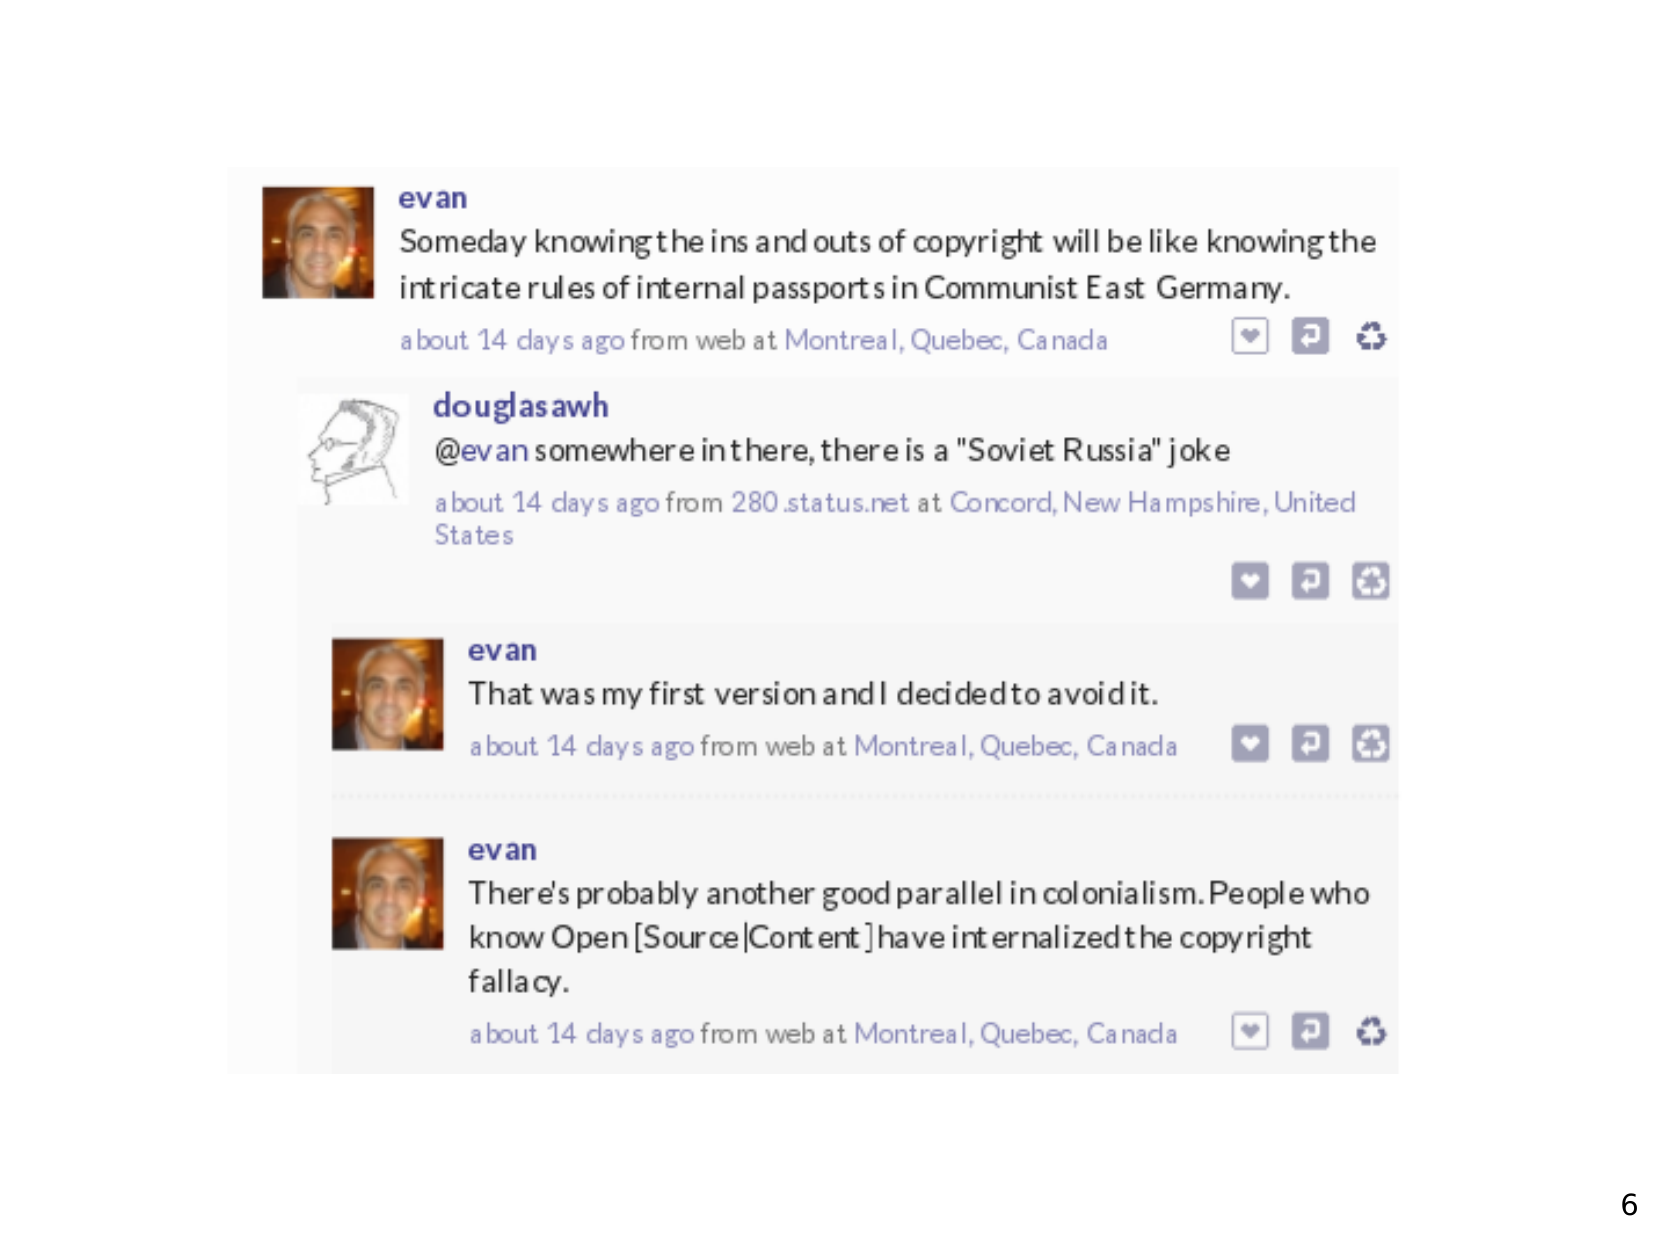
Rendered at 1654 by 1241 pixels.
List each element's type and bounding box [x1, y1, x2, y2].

picture [226, 167, 1427, 1074]
